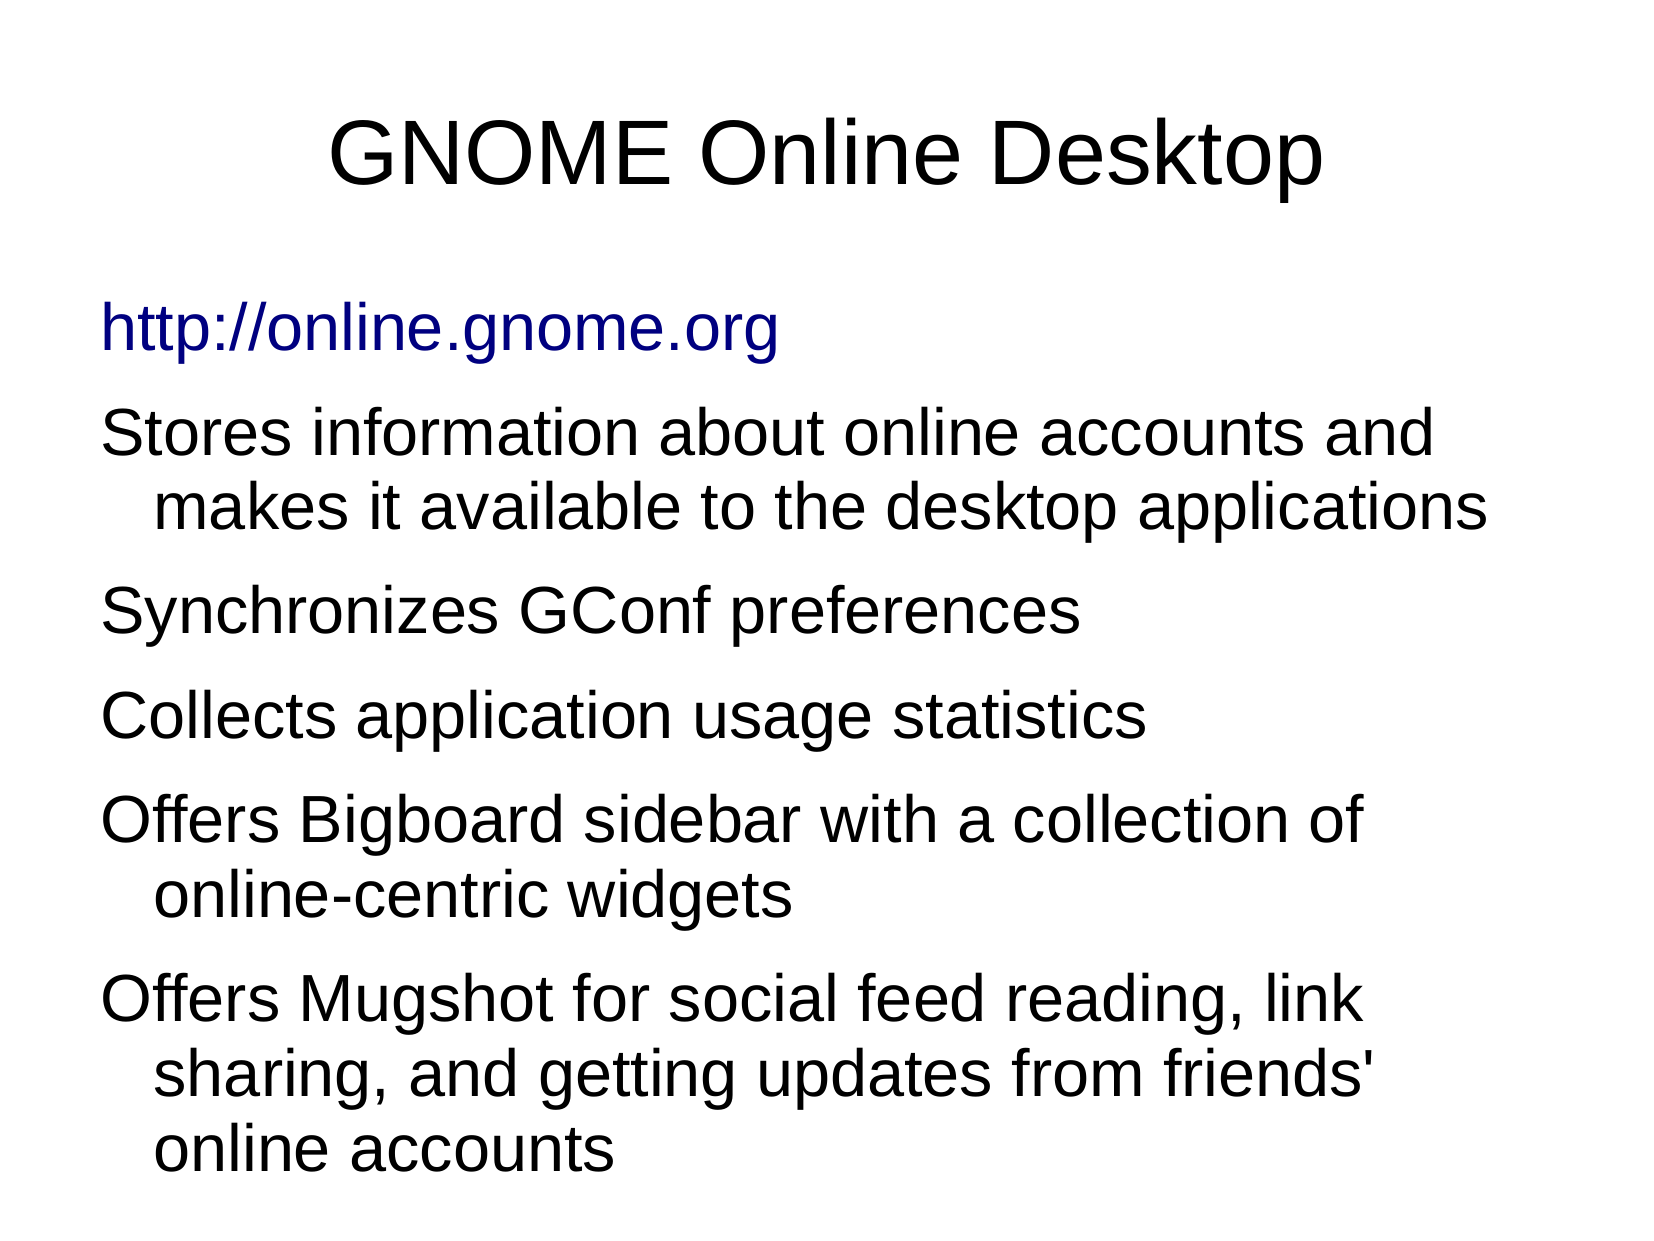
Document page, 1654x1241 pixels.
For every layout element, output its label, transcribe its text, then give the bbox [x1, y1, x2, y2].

title GNOME Online Desktop [82, 49, 1571, 257]
list http://online.gnome.org Stores information about online accounts and makes it available to the desktop applications Synchronizes GConf preferences Collects application usage statistics Offers Bigboard sidebar with a collection of online-centric widgets Offers Mugshot for social feed reading, link sharing, and getting updates from friends' online accounts [82, 290, 1571, 1186]
